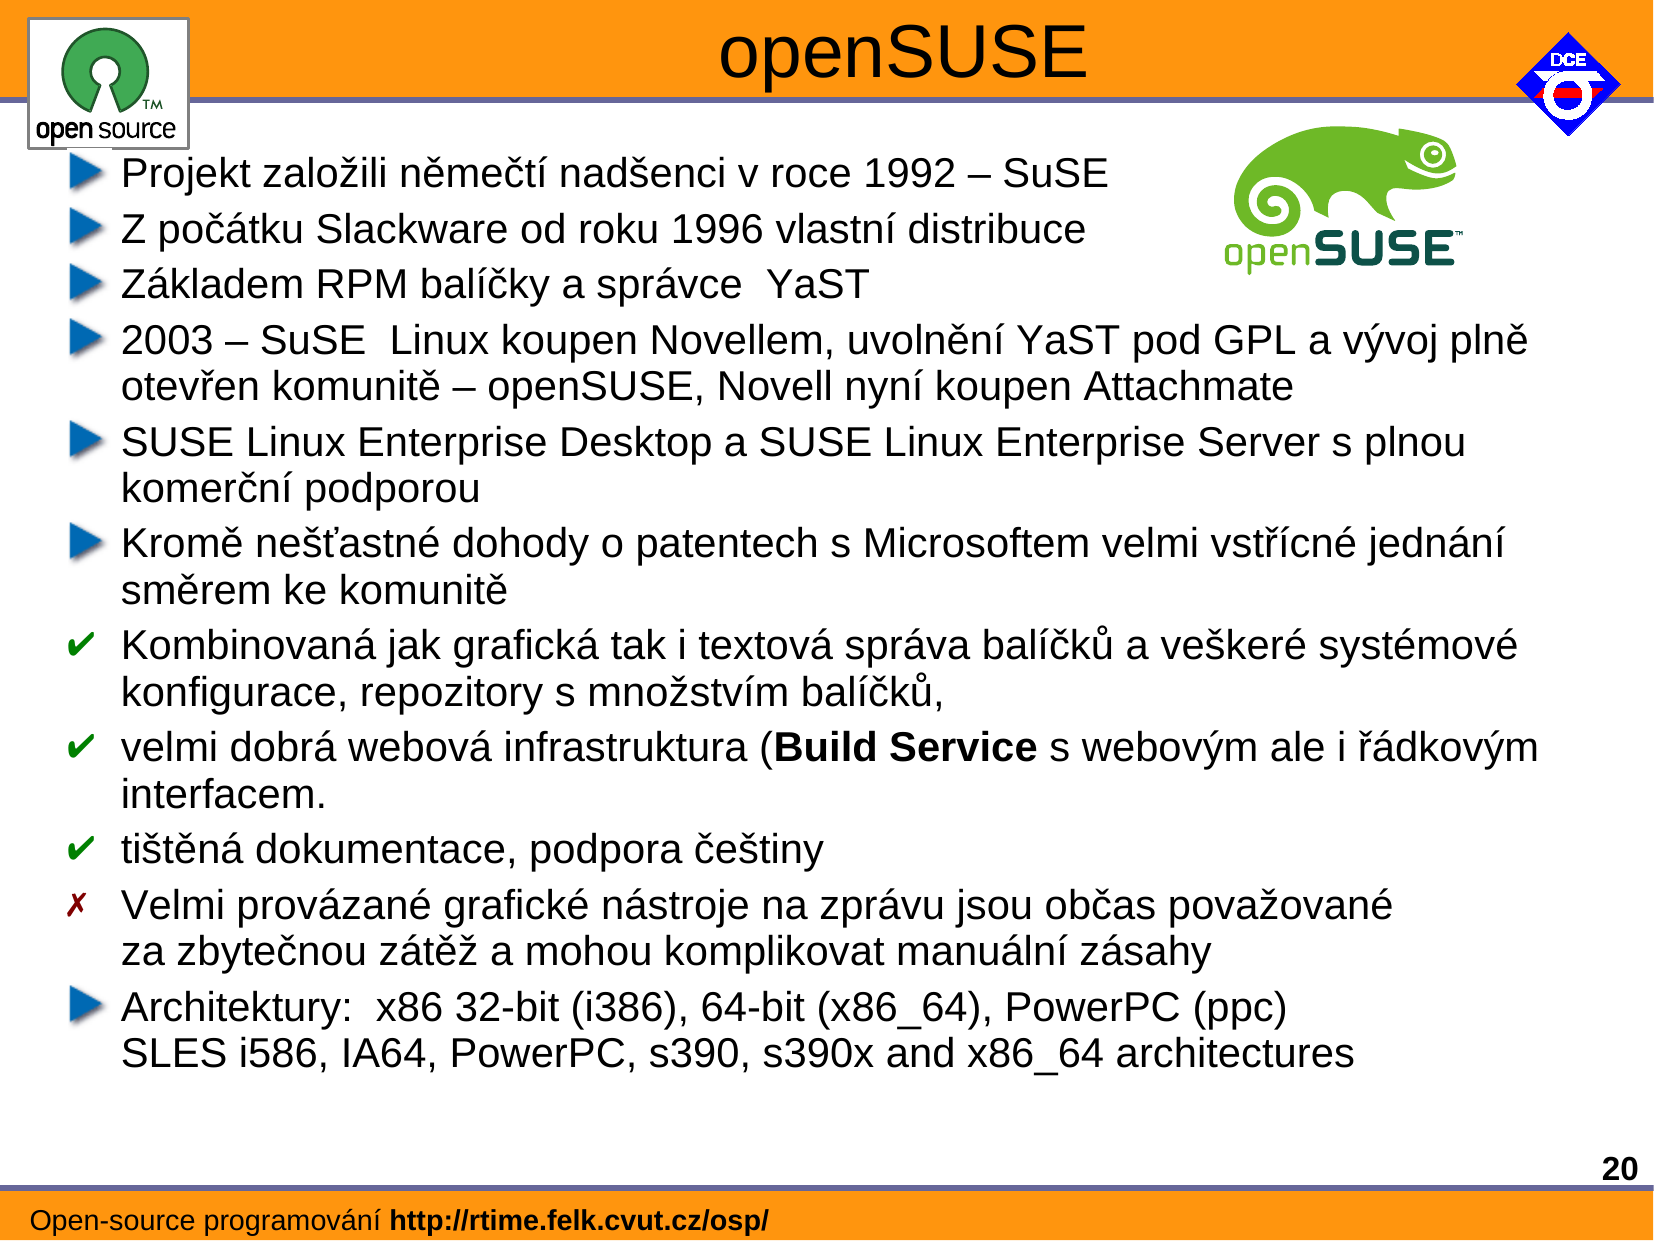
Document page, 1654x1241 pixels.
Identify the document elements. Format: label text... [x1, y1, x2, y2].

text_box [1224, 244, 1243, 266]
list Projekt založili němečtí nadšenci v roce 1992 – SuSE Z počátku Slackware od roku 1996 vlastní distribuce Základem RPM balíčky a správce YaST 2003 – SuSE Linux koupen Novellem, uvolnění YaST pod GPL a vývoj plně otevřen komunitě – openSUSE, Novell nyní koupen Attachmate SUSE Linux Enterprise Desktop a SUSE Linux Enterprise Server s plnou komerční podporou Kromě nešťastné dohody o patentech s Microsoftem velmi vstřícné jednání směrem ke komunitě Kombinovaná jak grafická tak i textová správa balíčků a veškeré systémové konfigurace, repozitory s množstvím balíčků, velmi dobrá webová infrastruktura (Build Service s webovým ale i řádkovým interfacem. tištěná dokumentace, podpora češtiny Velmi provázané grafické nástroje na zprávu jsou občas považované za zbytečnou zátěž a mohou komplikovat manuální zásahy Architektury: x86 32-bit (i386), 64-bit (x86_64), PowerPC (ppc) SLES i586, IA64, PowerPC, s390, s390x and x86_64 architectures [49, 150, 1613, 1199]
text_box [1234, 126, 1457, 237]
text_box [1455, 231, 1463, 236]
text_box [1315, 230, 1346, 266]
text_box [1270, 244, 1288, 266]
text_box [1351, 230, 1383, 266]
text_box [1291, 243, 1310, 266]
text_box [1425, 230, 1455, 266]
text_box [1247, 243, 1266, 276]
title openSUSE [178, 4, 1631, 98]
text_box [1388, 230, 1420, 266]
